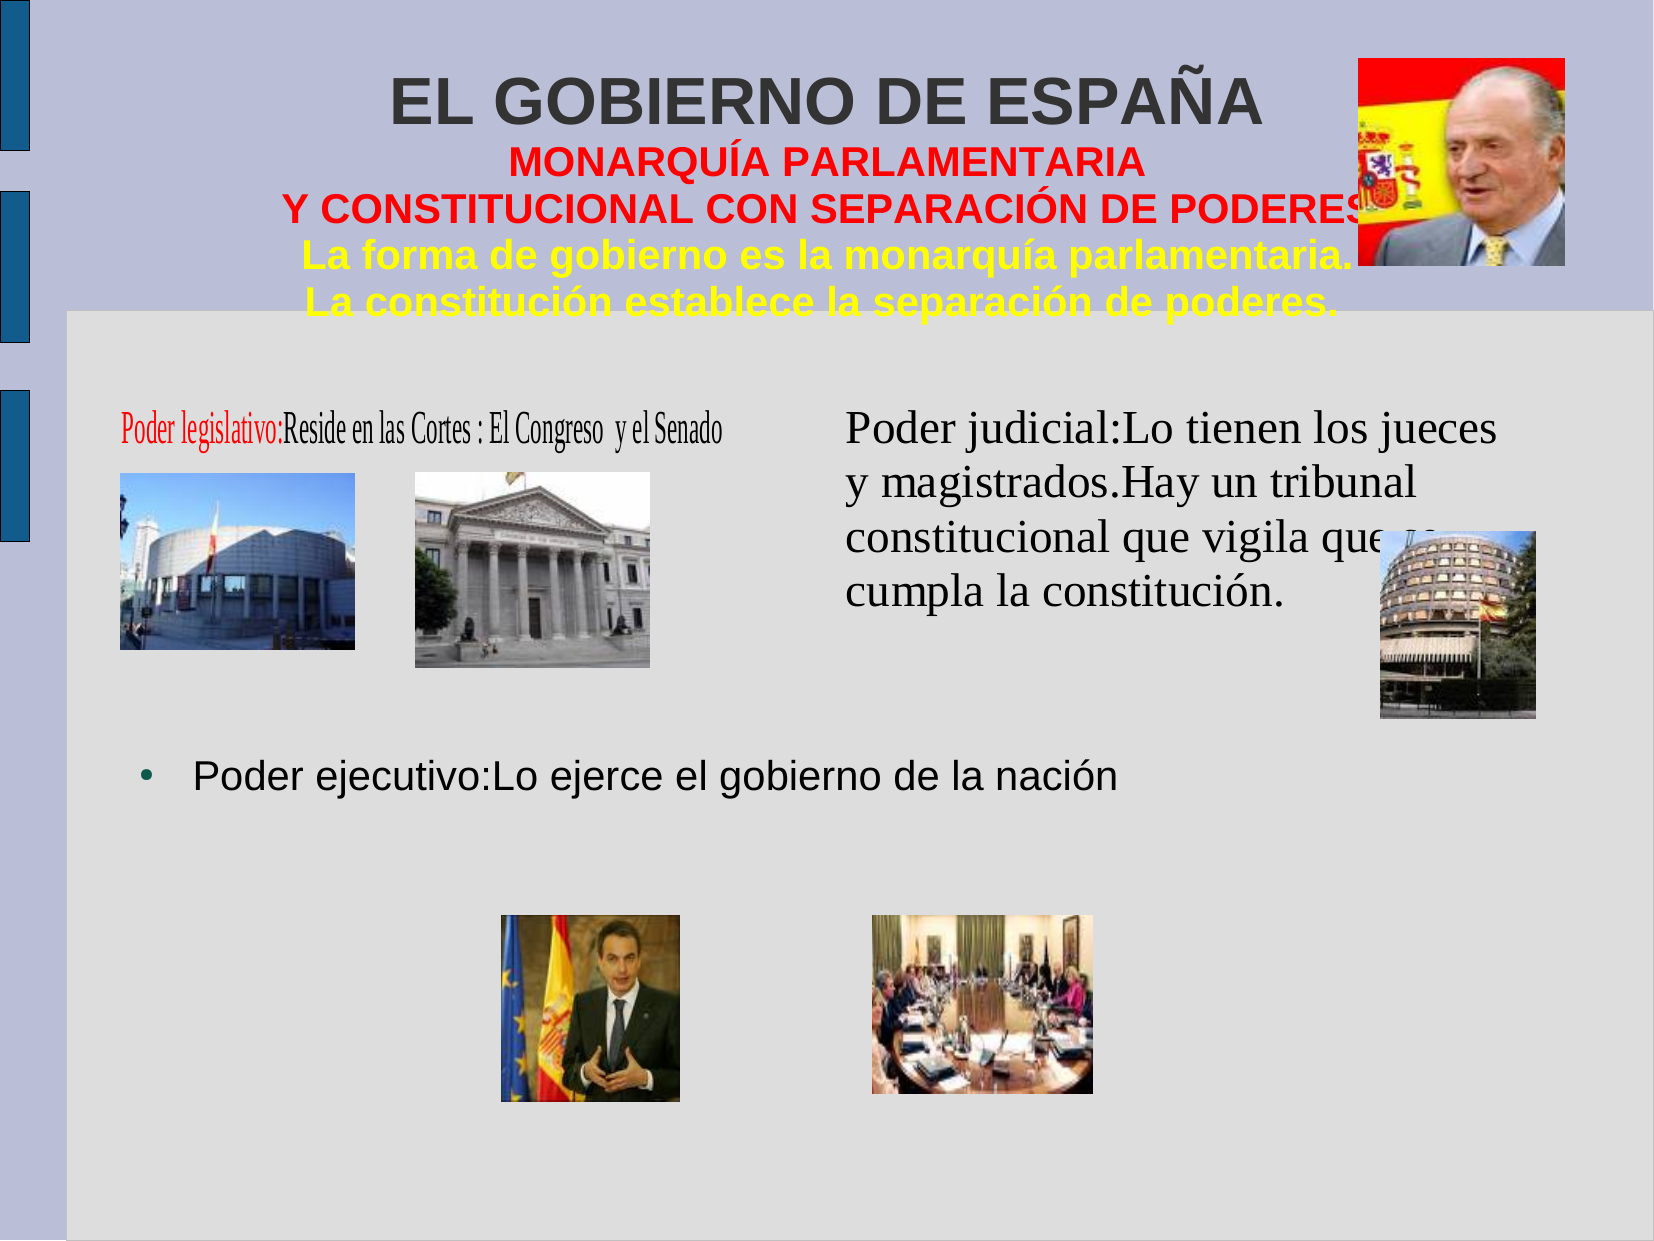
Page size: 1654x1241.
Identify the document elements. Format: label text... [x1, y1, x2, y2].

title EL GOBIERNO DE ESPAÑA MONARQUÍA PARLAMENTARIA Y CONSTITUCIONAL CON SEPARACIÓN DE PODERES La forma de gobierno es la monarquía parlamentaria. La constitución establece la separación de poderes. [121, 62, 1534, 327]
picture [501, 915, 680, 1102]
picture [415, 472, 650, 668]
picture [1358, 58, 1565, 266]
picture [872, 915, 1093, 1094]
chart [121, 344, 811, 718]
chart [845, 344, 1535, 718]
picture [1380, 531, 1536, 719]
picture [120, 473, 355, 650]
list Poder ejecutivo:Lo ejerce el gobierno de la nación [121, 752, 1534, 1126]
